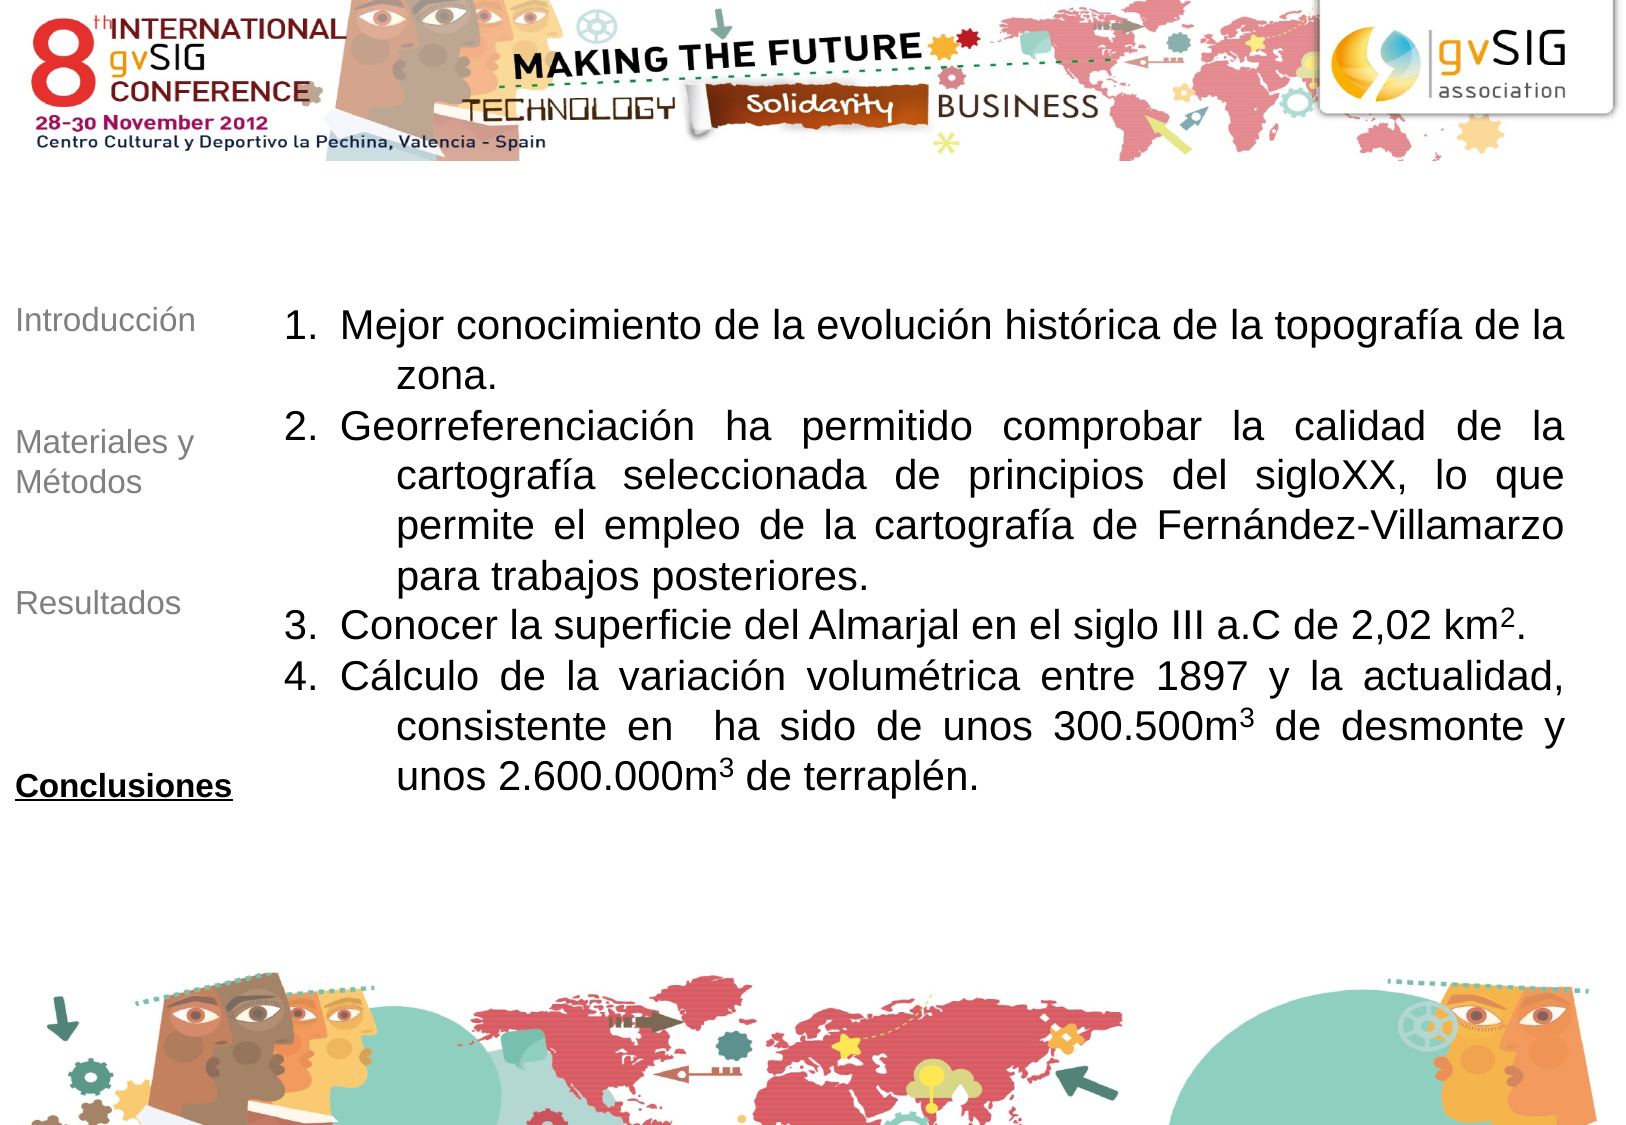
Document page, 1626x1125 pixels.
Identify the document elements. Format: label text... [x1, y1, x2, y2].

picture [0, 0, 1625, 161]
text_box Mejor conocimiento de la evolución histórica de la topografía de la zona. Georreferenciación ha permitido comprobar la calidad de la cartografía seleccionada de principios del sigloXX, lo que permite el empleo de la cartografía de Fernández-Villamarzo para trabajos posteriores. Conocer la superficie del Almarjal en el siglo III a.C de 2,02 km2. Cálculo de la variación volumétrica entre 1897 y la actualidad, consistente en ha sido de unos 300.500m3 de desmonte y unos 2.600.000m3 de terraplén. [282, 291, 1581, 806]
picture [0, 968, 1626, 1125]
text_box Introducción Materiales y Métodos Resultados Conclusiones [0, 290, 282, 812]
